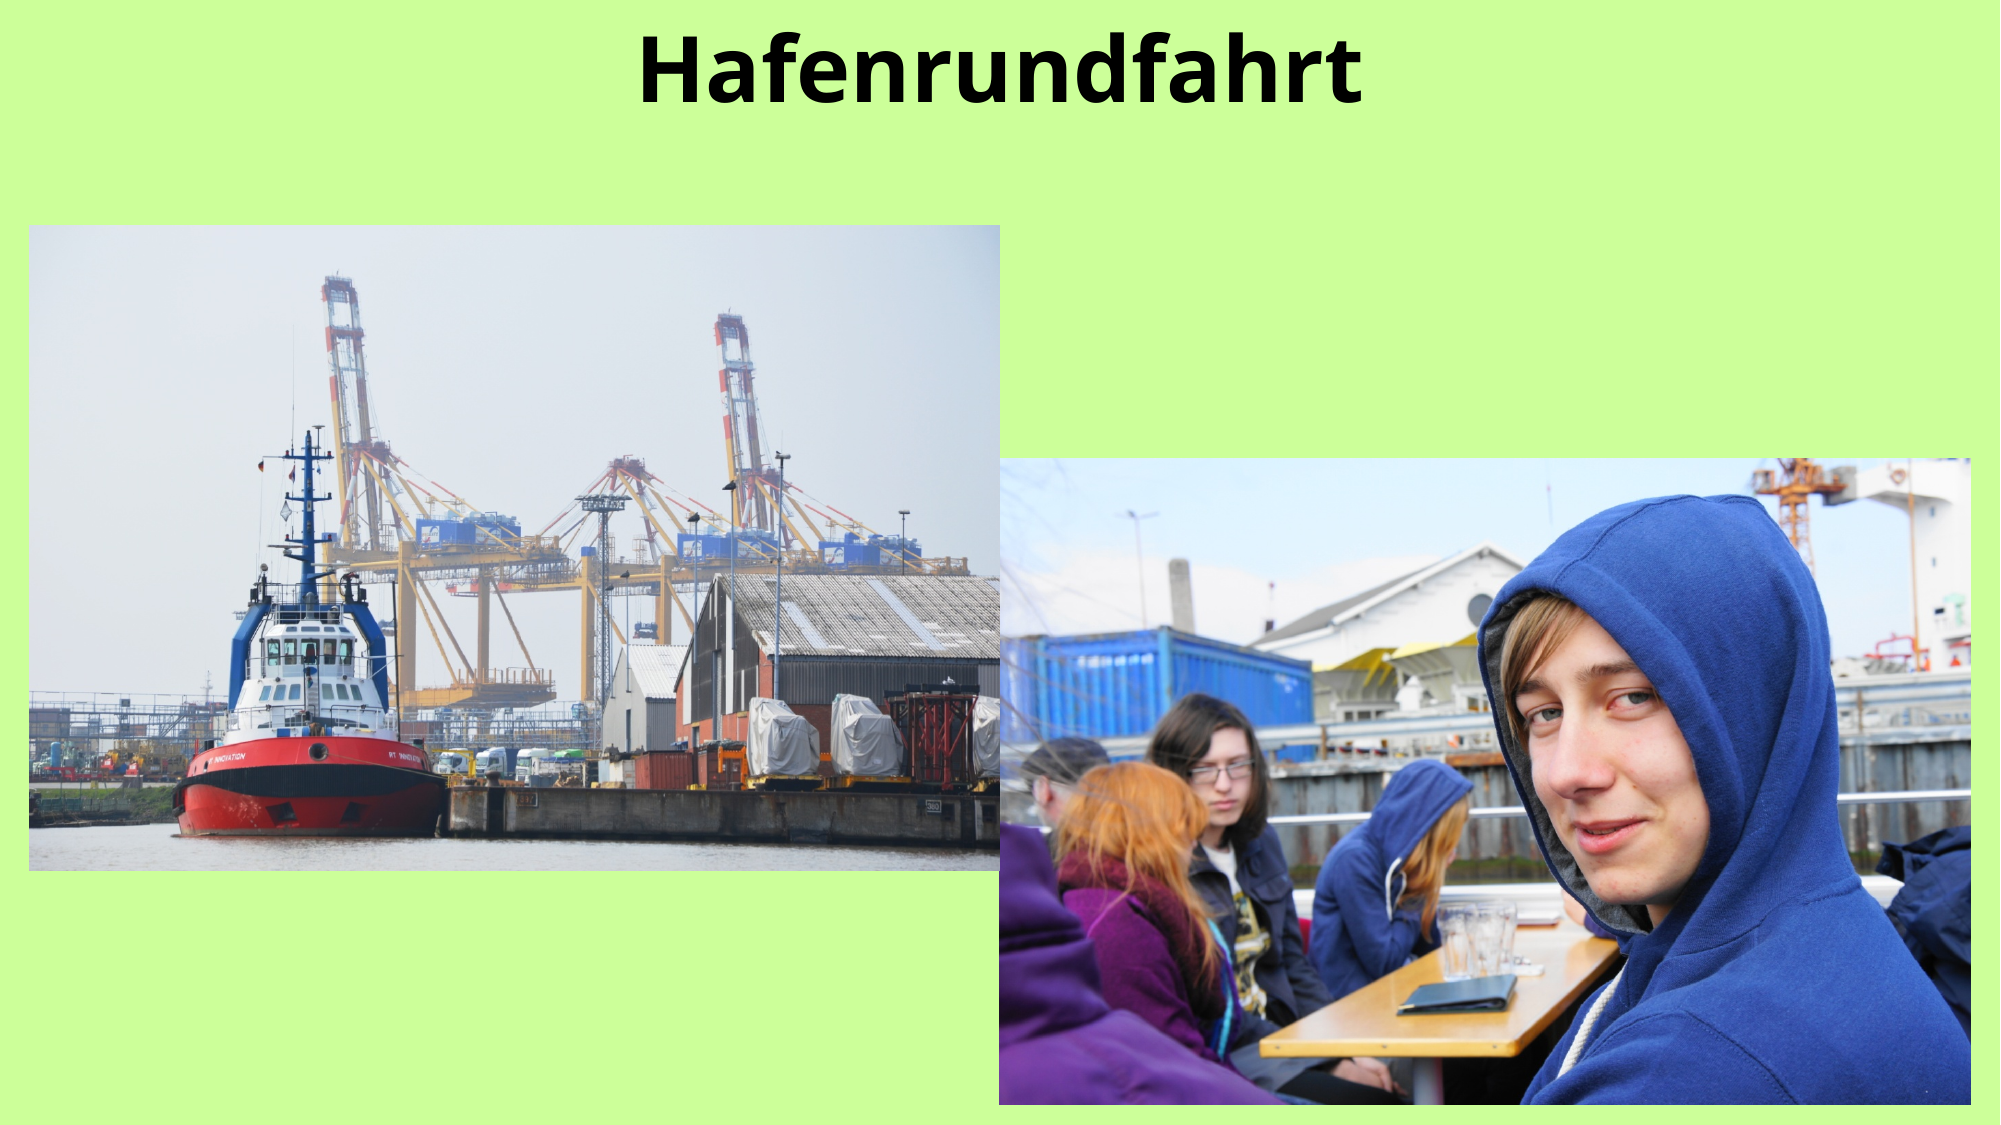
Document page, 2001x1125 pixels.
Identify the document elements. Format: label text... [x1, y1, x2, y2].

title Hafenrundfahrt [137, 16, 1863, 234]
picture [29, 225, 1971, 1105]
